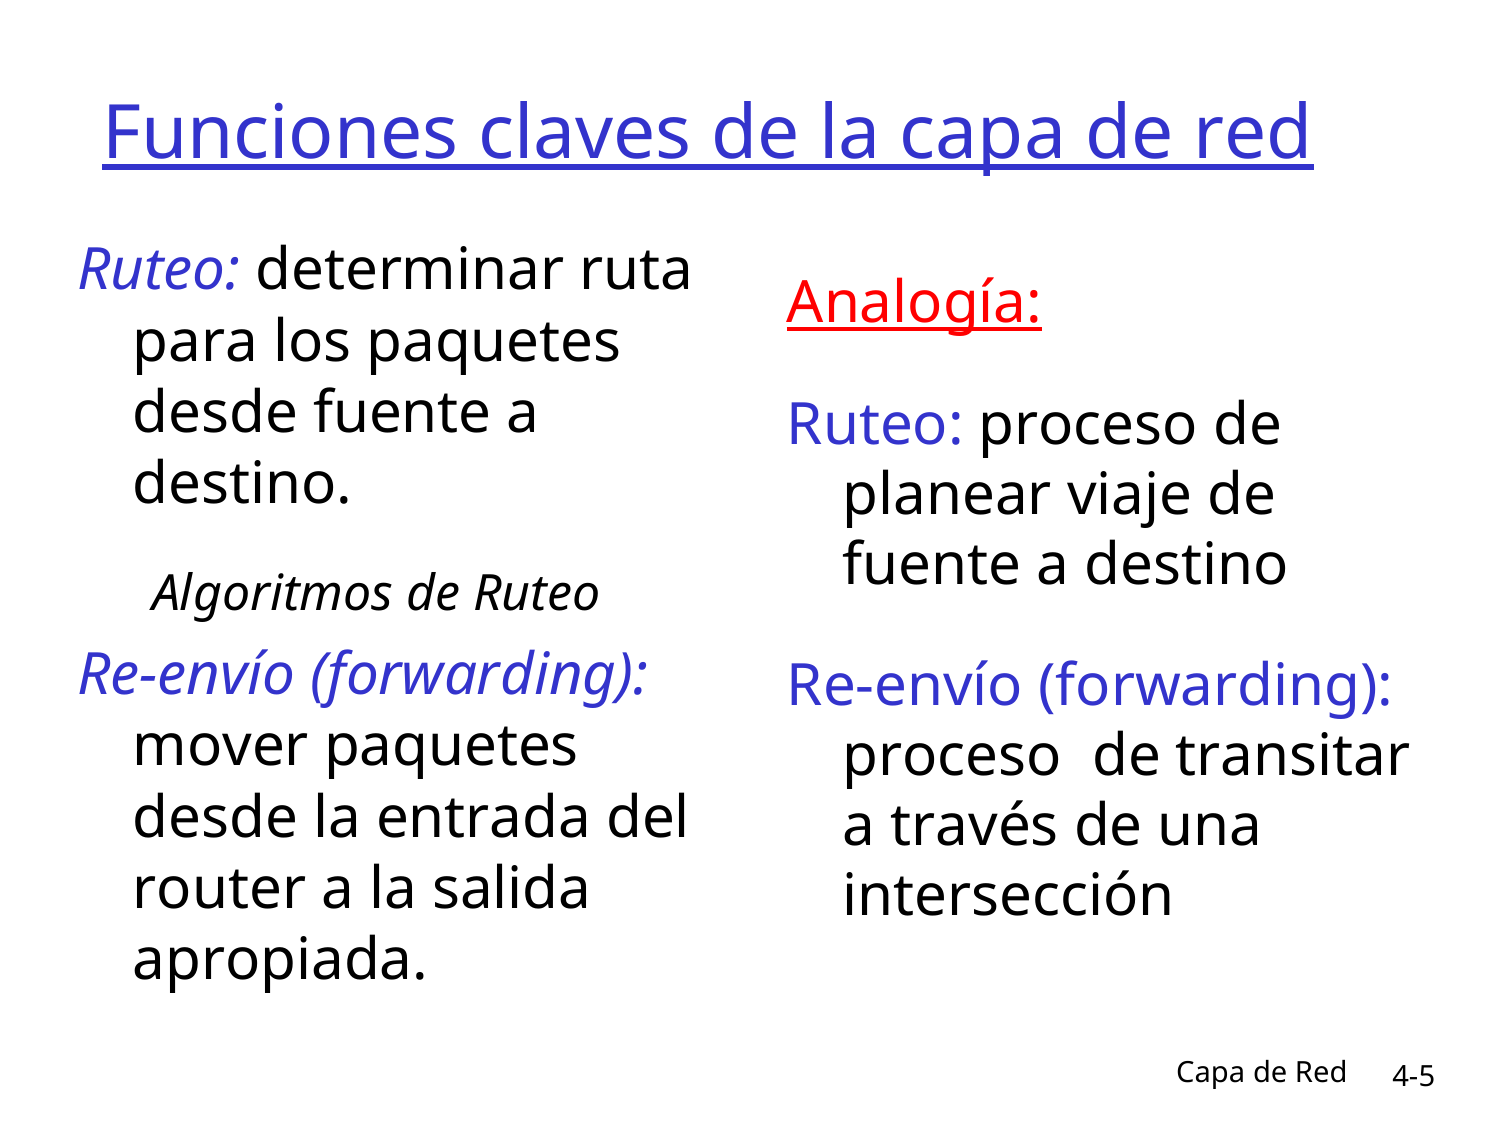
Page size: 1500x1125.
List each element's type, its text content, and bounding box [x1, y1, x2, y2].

text_box Analogía: Ruteo: proceso de planear viaje de fuente a destino Re-envío (forwarding): proceso de transitar a través de una intersección [772, 264, 1460, 935]
title Funciones claves de la capa de red [87, 37, 1363, 225]
list Ruteo: determinar ruta para los paquetes desde fuente a destino. Algoritmos de Ruteo Re-envío (forwarding): mover paquetes desde la entrada del router a la salida apropiada. [62, 224, 751, 1028]
